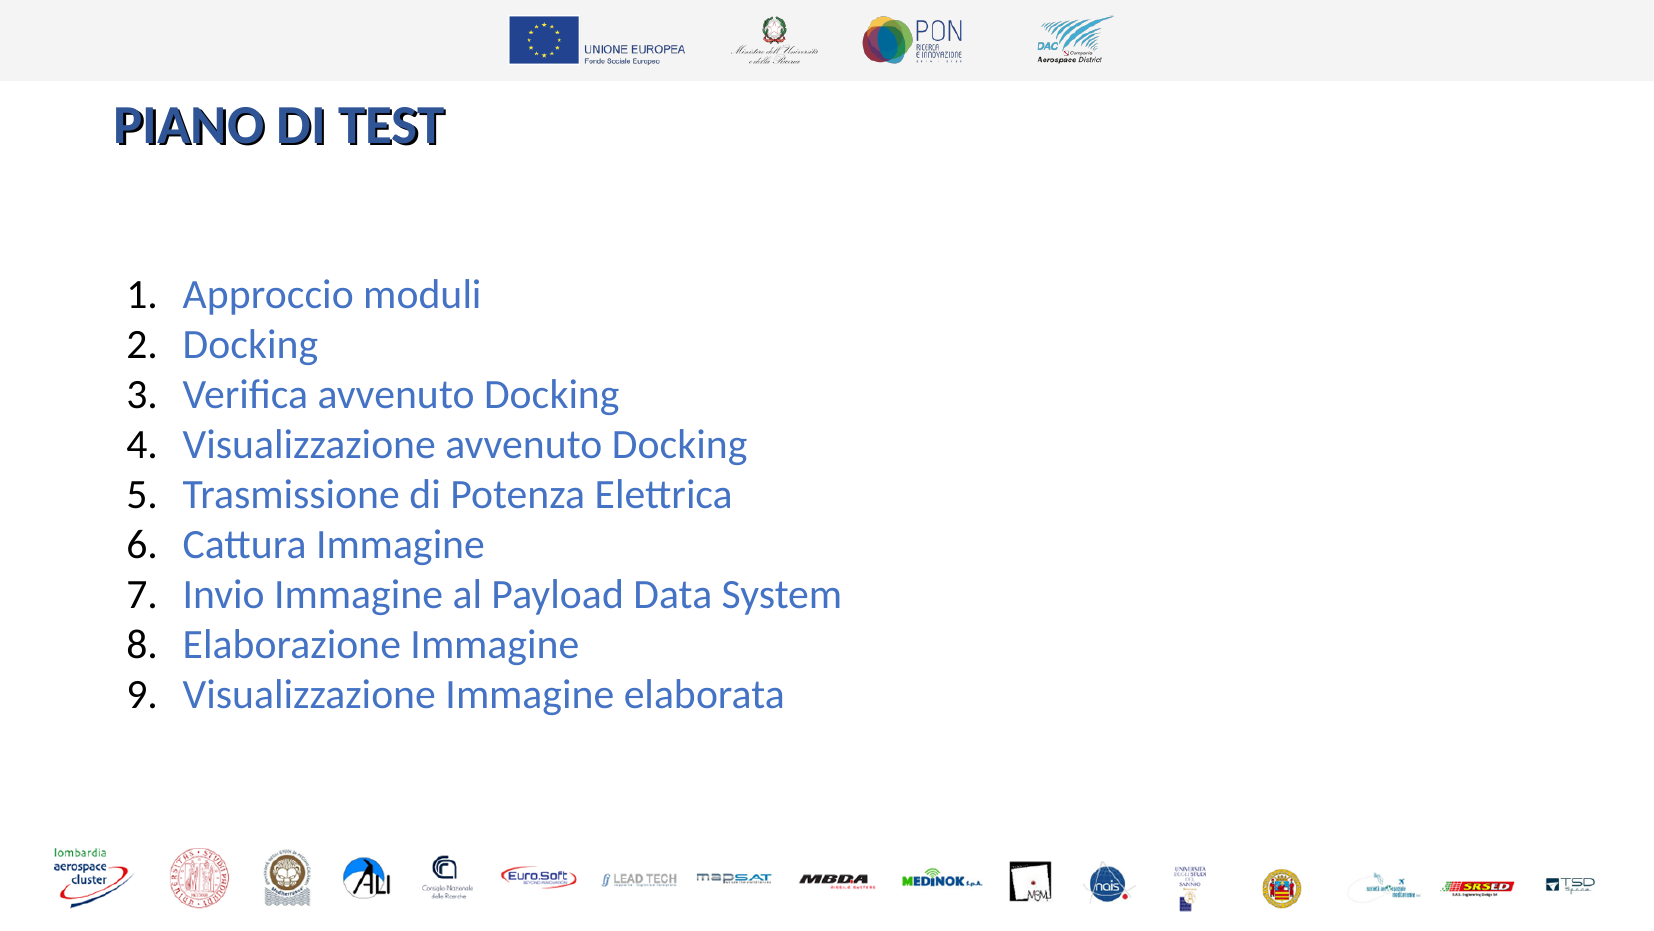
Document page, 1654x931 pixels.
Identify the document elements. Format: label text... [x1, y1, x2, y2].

text_box Approccio moduli Docking Verifica avvenuto Docking Visualizzazione avvenuto Docking Trasmissione di Potenza Elettrica Cattura Immagine Invio Immagine al Payload Data System Elaborazione Immagine Visualizzazione Immagine elaborata [111, 214, 1654, 730]
picture [0, 0, 1654, 81]
text_box PIANO DI TEST [98, 80, 1654, 163]
picture [54, 848, 1595, 931]
